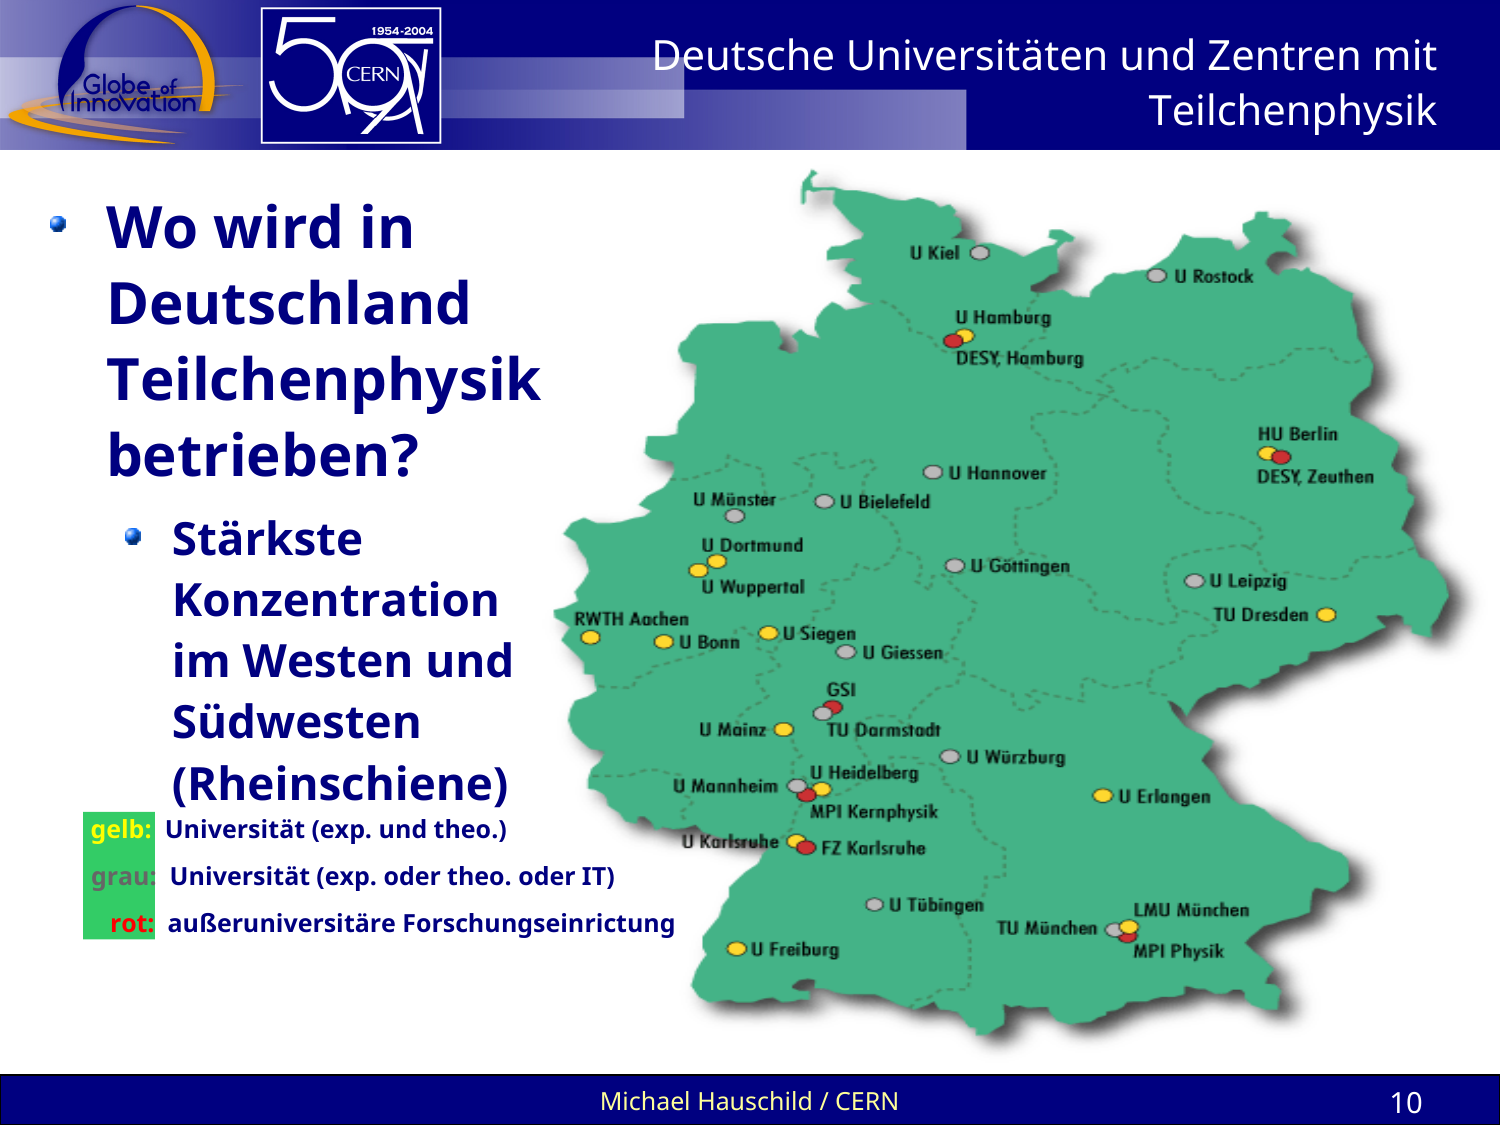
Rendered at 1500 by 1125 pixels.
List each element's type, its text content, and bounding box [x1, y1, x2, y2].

text_box rot: außeruniversitäre Forschungseinrictung [90, 906, 649, 938]
picture [0, 0, 1500, 1068]
title Deutsche Universitäten und Zentren mit Teilchenphysik [450, 31, 1438, 131]
text_box grau: Universität (exp. oder theo. oder IT) [91, 858, 590, 891]
list Wo wird in Deutschland Teilchenphysikbetrieben? Stärkste Konzentration im Westen und Südwesten (Rheinschiene) [50, 187, 560, 764]
text_box gelb: Universität (exp. und theo.) [90, 811, 488, 843]
text_box [83, 811, 155, 940]
